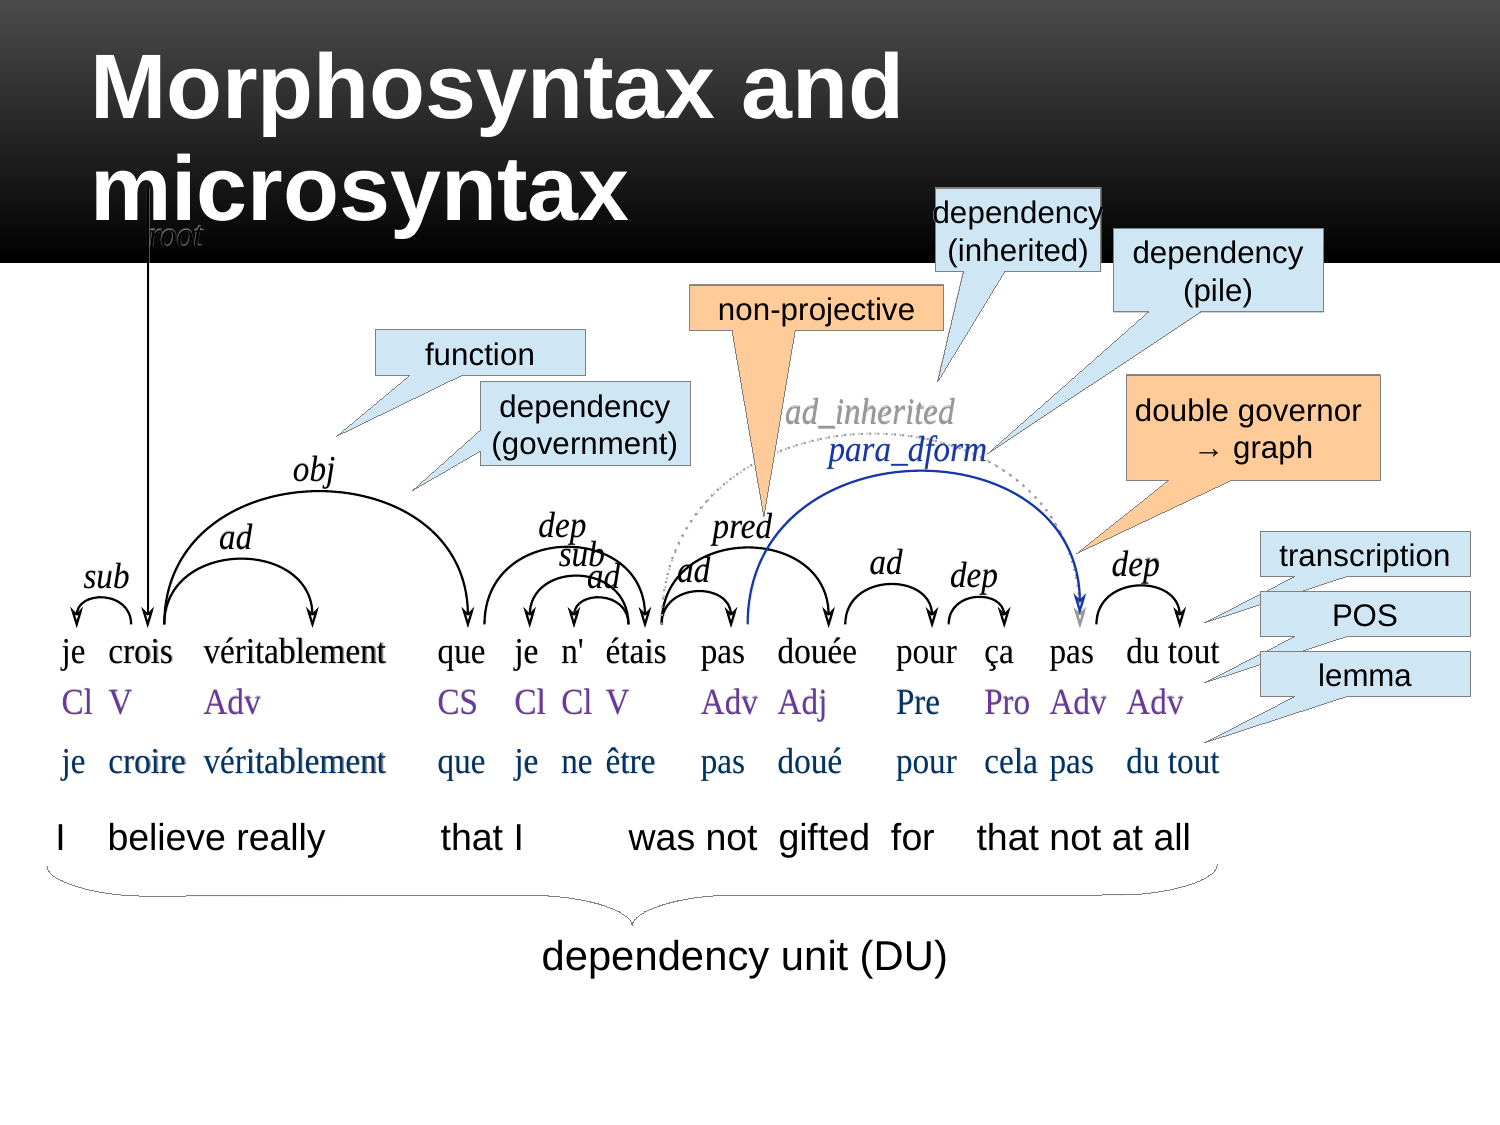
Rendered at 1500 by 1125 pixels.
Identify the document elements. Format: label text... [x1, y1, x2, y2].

text_box transcription [1204, 594, 1260, 623]
picture [1306, 580, 1337, 591]
text_box lemma [1204, 651, 1471, 743]
text_box dependency (government) [412, 381, 691, 491]
title Morphosyntax and microsyntax [75, 29, 1426, 249]
picture [45, 188, 1337, 821]
text_box transcription [1260, 531, 1471, 591]
list I believe really that I was not gifted for that not at all [30, 809, 1381, 994]
text_box dependency (inherited) [935, 188, 1101, 382]
text_box double governor → graph [1076, 375, 1381, 554]
text_box function [336, 329, 586, 437]
text_box dependency (pile) [987, 228, 1324, 454]
text_box non-projective [689, 285, 944, 517]
text_box POS [1260, 591, 1471, 651]
list dependency unit (DU) [32, 859, 1383, 984]
text_box POS [1204, 654, 1260, 683]
picture [1306, 640, 1337, 651]
